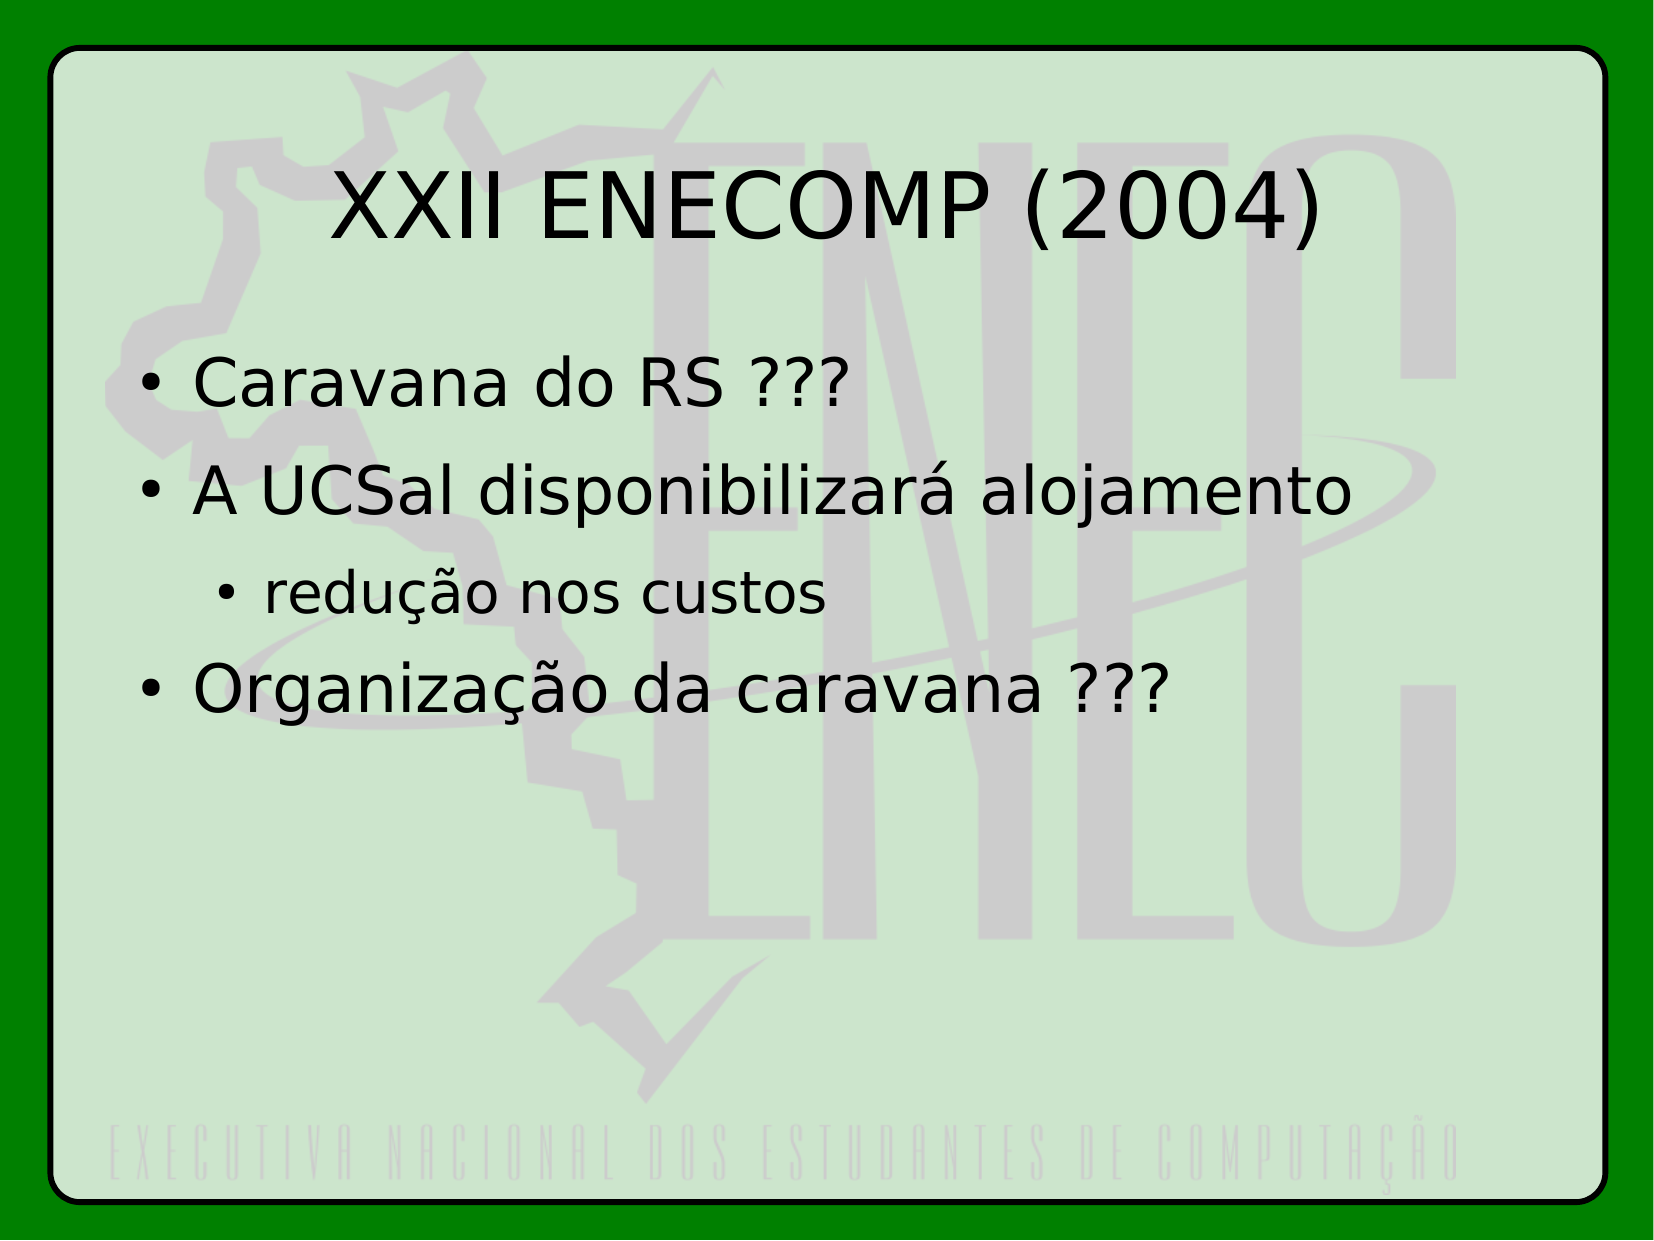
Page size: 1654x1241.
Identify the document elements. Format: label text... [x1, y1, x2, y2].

title XXII ENECOMP (2004) [121, 102, 1534, 311]
list Caravana do RS ??? A UCSal disponibilizará alojamento redução nos custos Organização da caravana ??? [121, 344, 1534, 1127]
